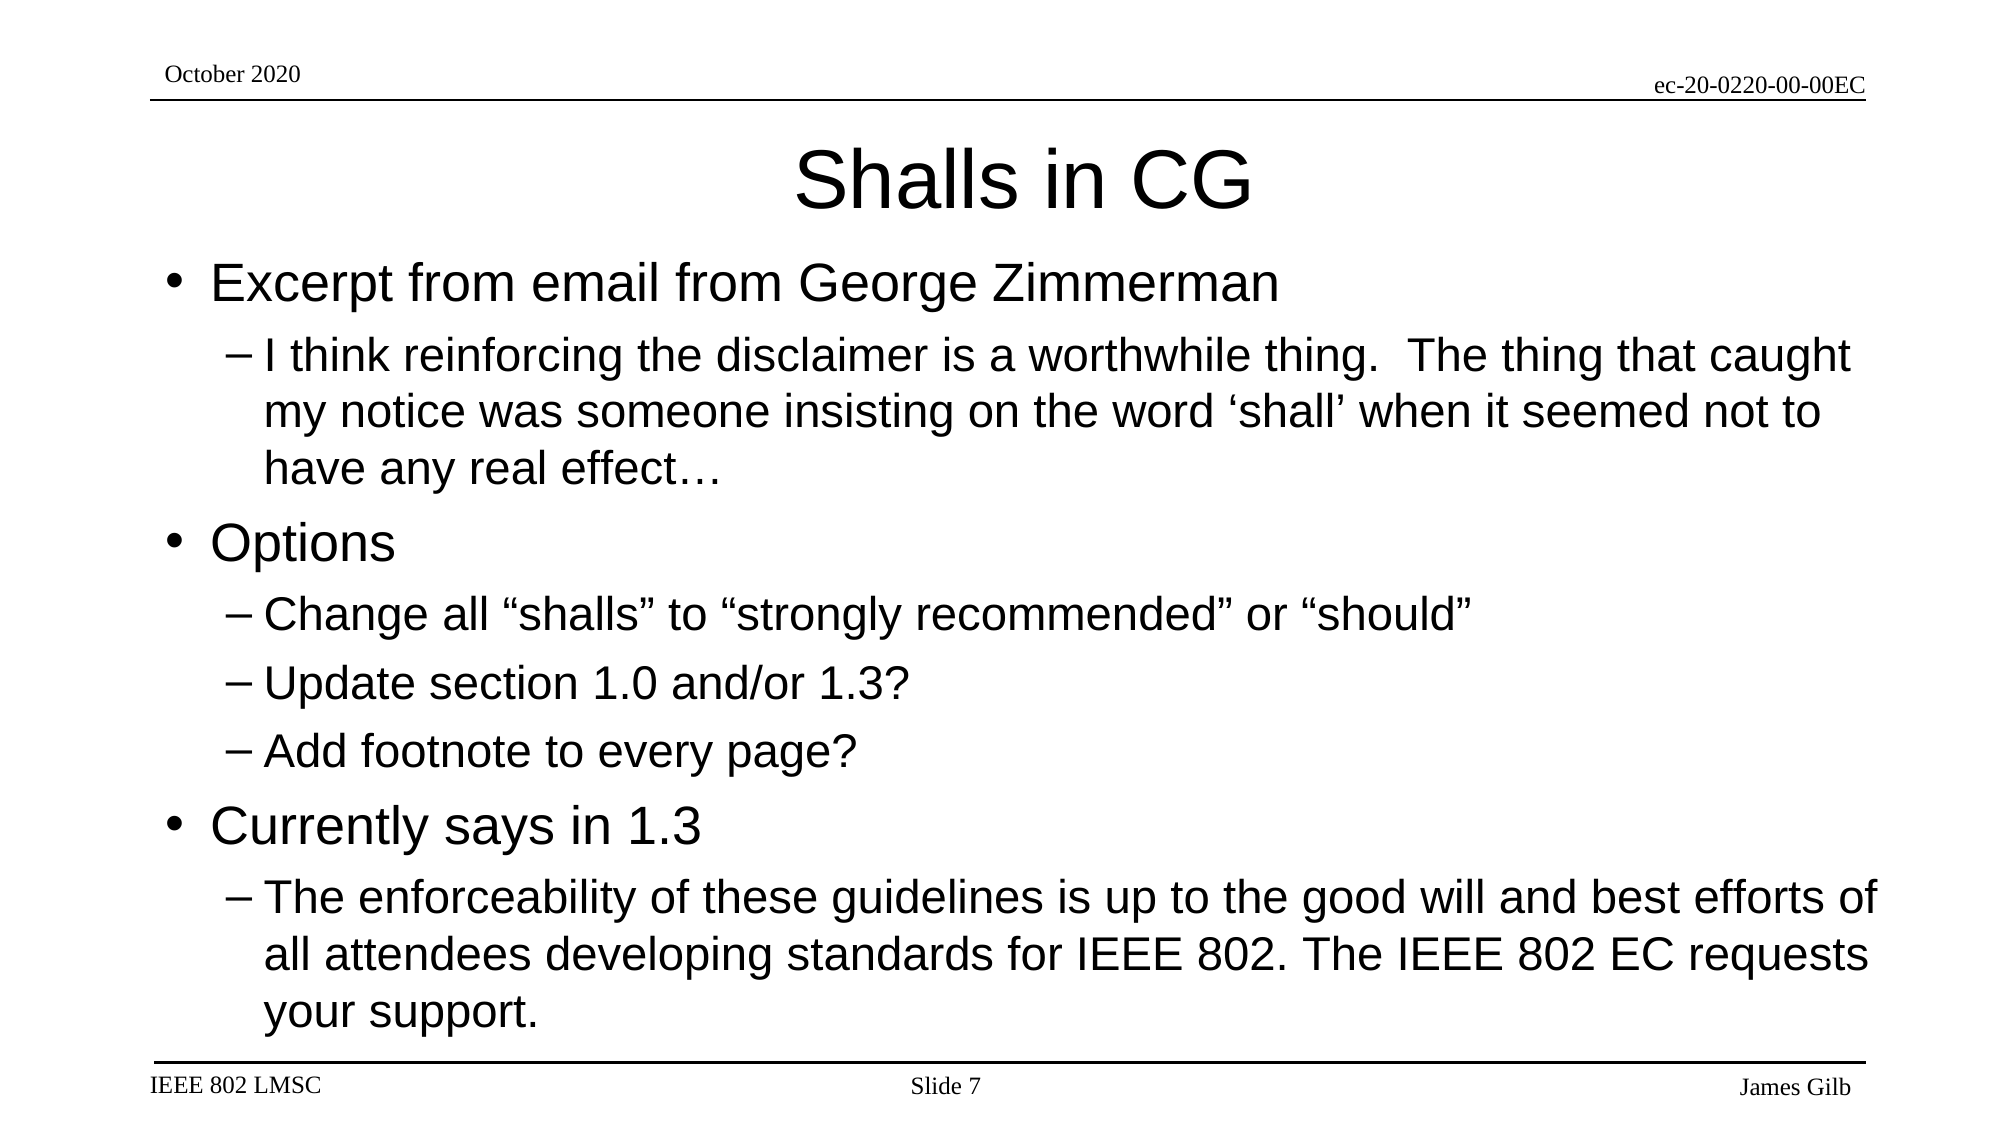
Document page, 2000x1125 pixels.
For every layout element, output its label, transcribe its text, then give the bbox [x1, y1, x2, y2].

title Shalls in CG [149, 112, 1900, 238]
list Excerpt from email from George Zimmerman I think reinforcing the disclaimer is a worthwhile thing. The thing that caught my notice was someone insisting on the word ‘shall’ when it seemed not to have any real effect… Options Change all “shalls” to “strongly recommended” or “should” Update section 1.0 and/or 1.3? Add footnote to every page? Currently says in 1.3 The enforceability of these guidelines is up to the good will and best efforts of all attendees developing standards for IEEE 802. The IEEE 802 EC requests your support. [149, 239, 1900, 1051]
